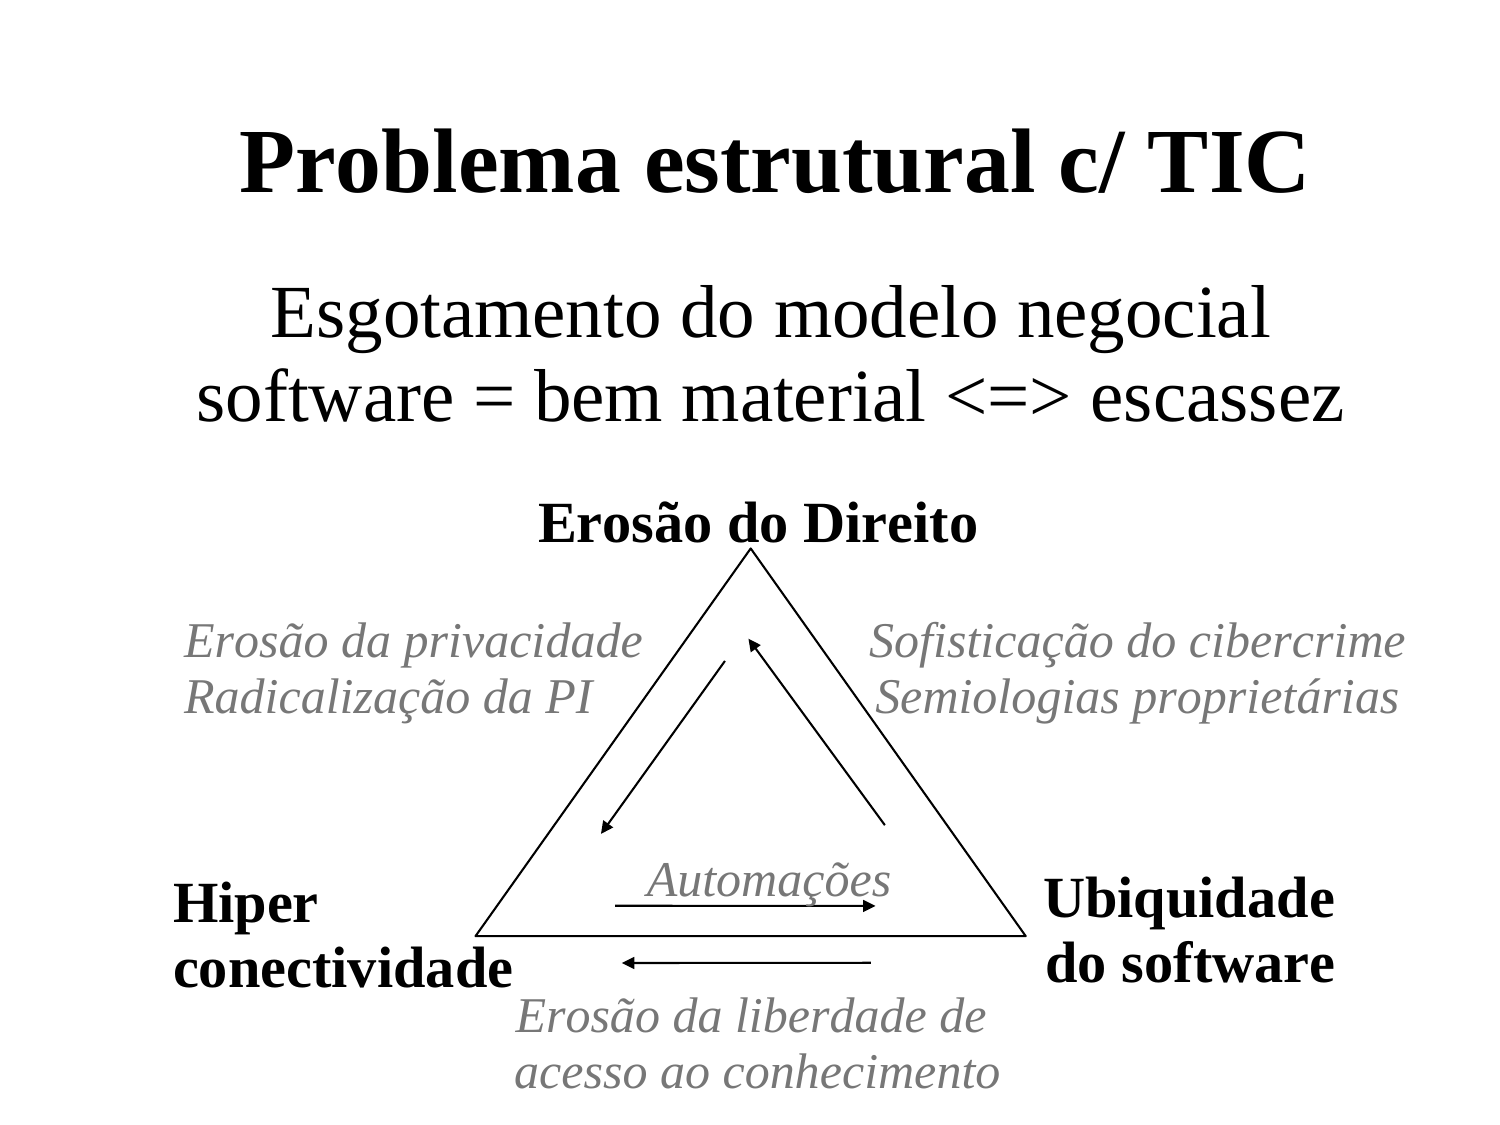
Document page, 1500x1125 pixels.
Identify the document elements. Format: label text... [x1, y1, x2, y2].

text_box [530, 564, 1026, 937]
text_box Hiper conectividade [158, 859, 532, 1015]
text_box Automações [616, 840, 923, 912]
text_box Erosão da liberdade de acesso ao conhecimento [255, 977, 1260, 1104]
text_box Erosão da privacidade Radicalização da PI [169, 602, 672, 738]
title Problema estrutural c/ TIC [138, 65, 1414, 253]
text_box Erosão do Direito [481, 478, 1036, 564]
text_box Ubiquidade do software [1027, 853, 1351, 1009]
text_box Sofisticação do cibercrime Semiologias proprietárias [829, 602, 1446, 738]
text_box Esgotamento do modelo negocial software = bem material <=> escassez [193, 265, 1349, 434]
